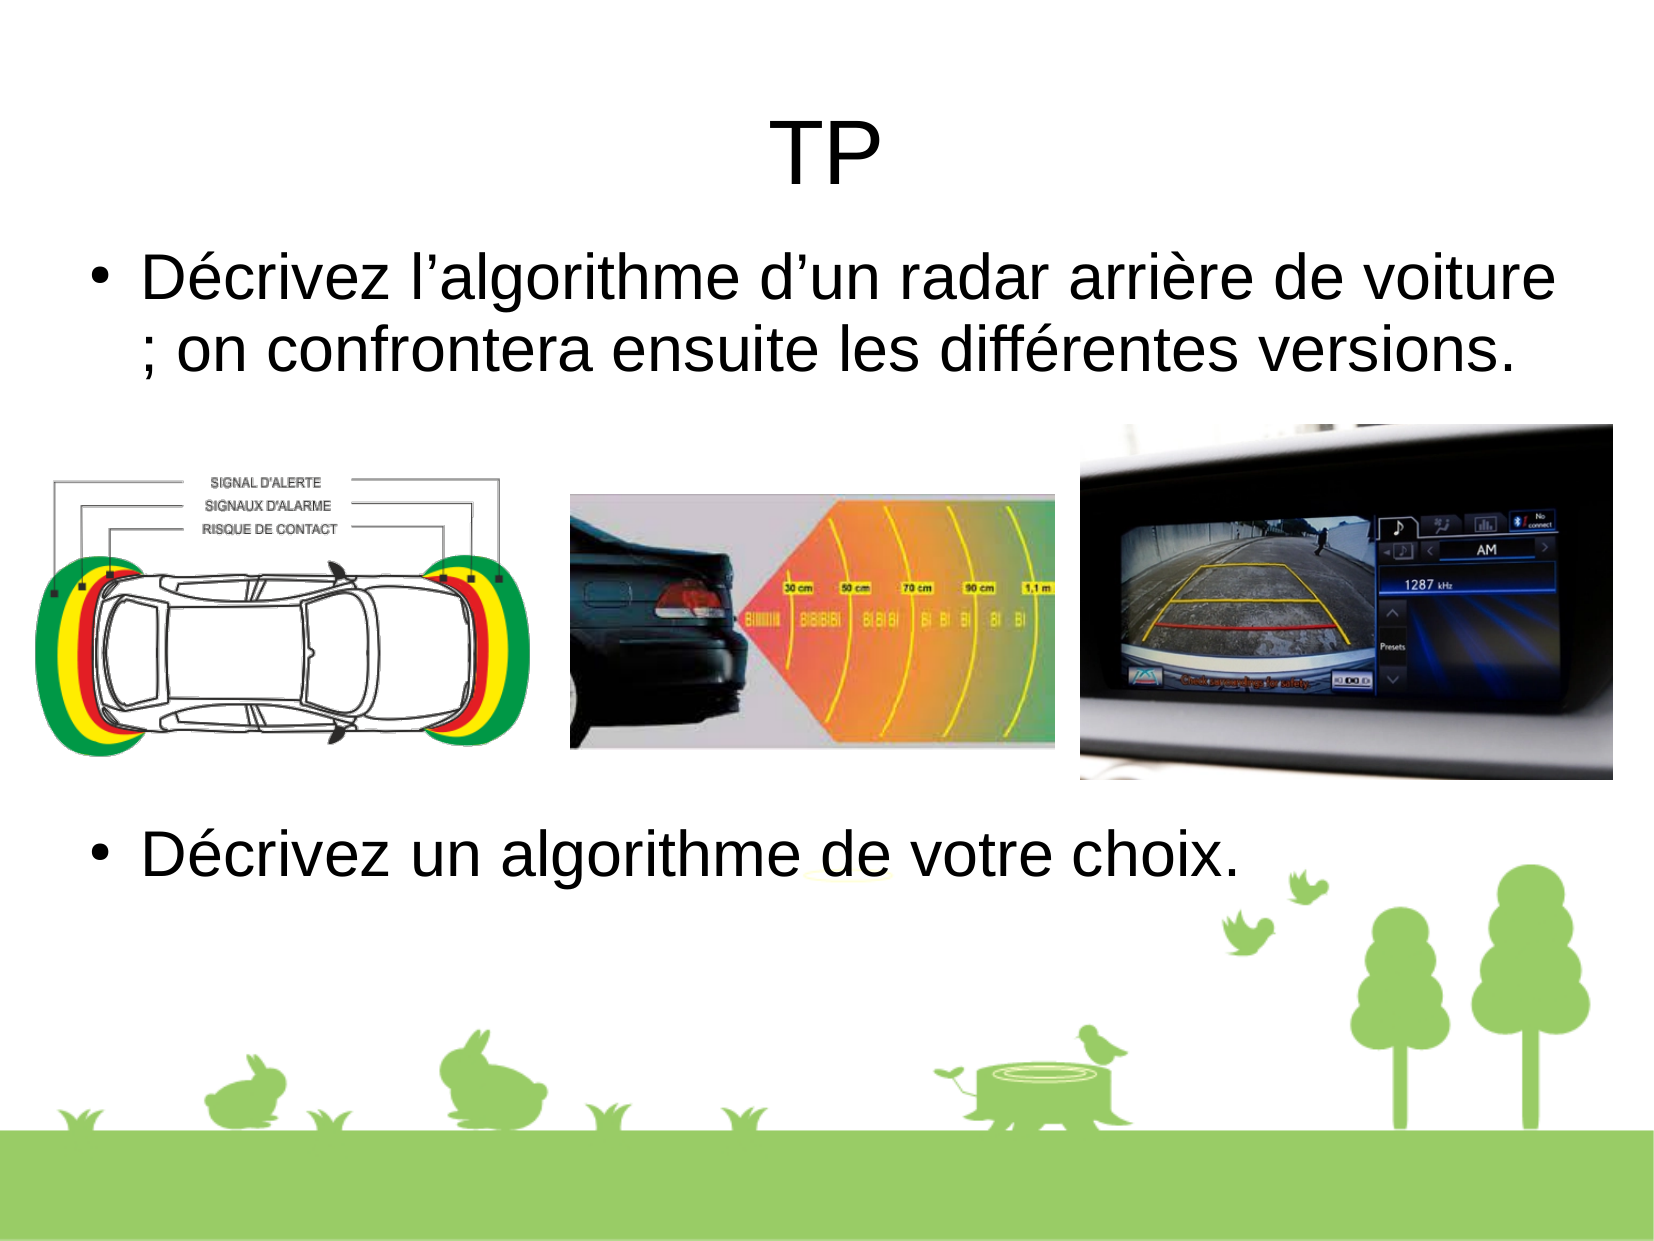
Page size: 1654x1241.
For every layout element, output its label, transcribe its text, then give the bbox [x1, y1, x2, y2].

title TP [82, 49, 1571, 257]
list Décrivez l’algorithme d’un radar arrière de voiture ; on confrontera ensuite les différentes versions. Décrivez un algorithme de votre choix. [71, 240, 1561, 961]
picture [0, 0, 1654, 1241]
